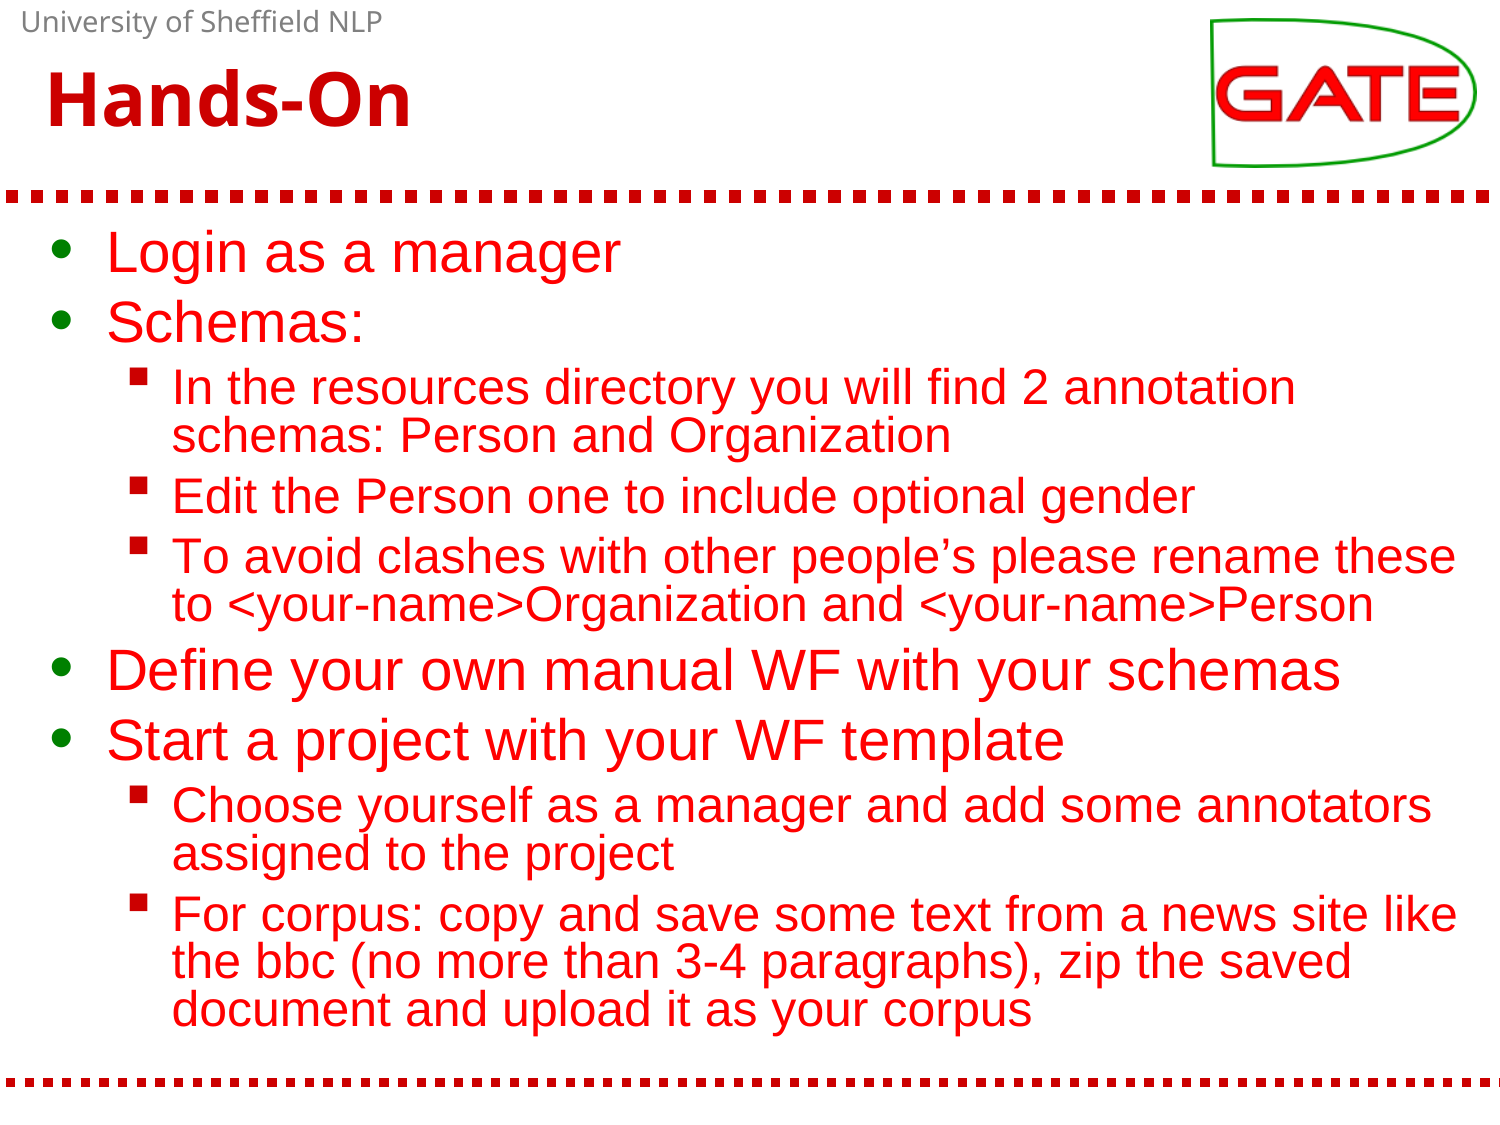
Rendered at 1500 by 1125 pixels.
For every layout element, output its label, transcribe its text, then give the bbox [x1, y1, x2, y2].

list Login as a manager Schemas: In the resources directory you will find 2 annotation schemas: Person and Organization Edit the Person one to include optional gender To avoid clashes with other people’s please rename these to <your-name>Organization and <your-name>Person Define your own manual WF with your schemas Start a project with your WF template Choose yourself as a manager and add some annotators assigned to the project For corpus: copy and save some text from a news site like the bbc (no more than 3-4 paragraphs), zip the saved document and upload it as your corpus [35, 220, 1500, 1114]
picture [1210, 18, 1477, 168]
title Hands-On [29, 42, 1188, 149]
